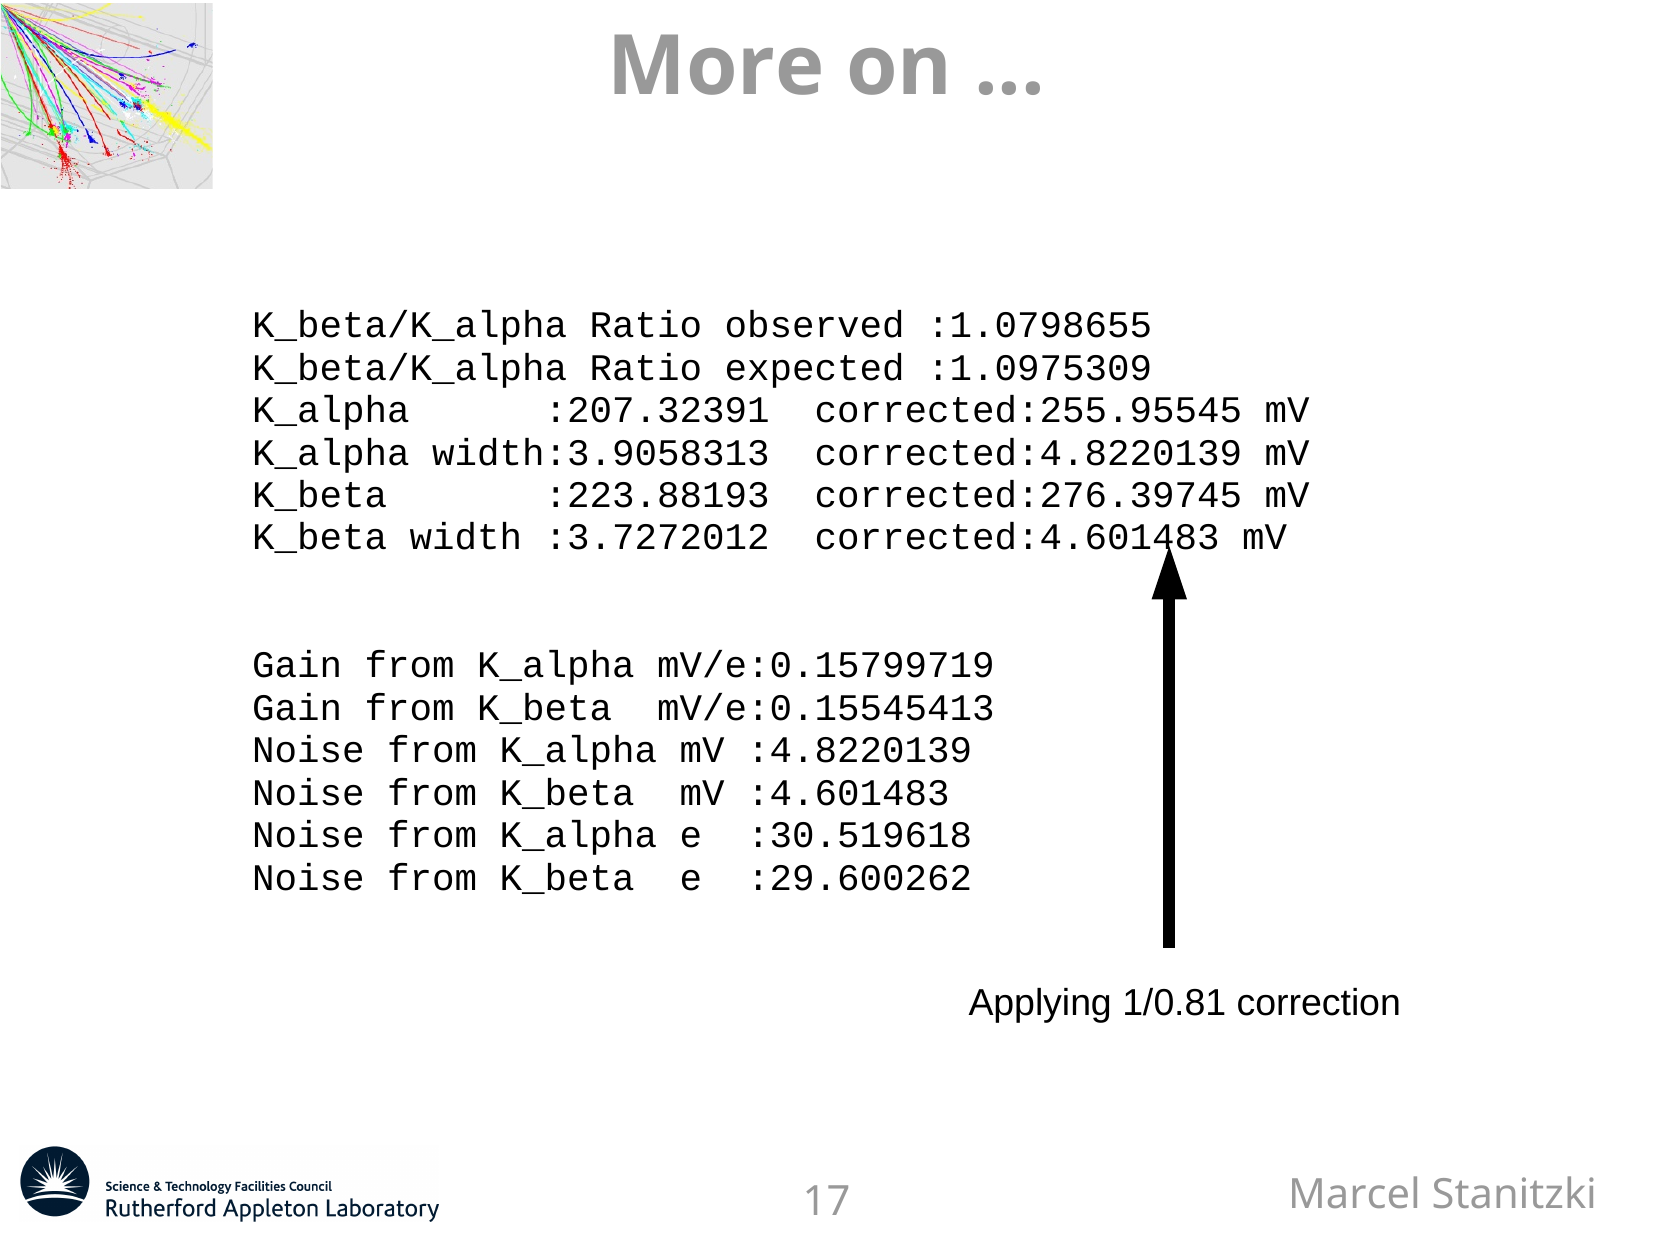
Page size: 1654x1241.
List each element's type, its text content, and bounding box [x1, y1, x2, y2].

picture [0, 3, 213, 189]
text_box Applying 1/0.81 correction [953, 974, 1416, 1032]
title More on ... [203, 11, 1451, 113]
text_box K_beta/K_alpha Ratio observed :1.0798655 K_beta/K_alpha Ratio expected :1.0975309 K_alpha :207.32391 corrected:255.95545 mV K_alpha width:3.9058313 corrected:4.8220139 mV K_beta :223.88193 corrected:276.39745 mV K_beta width :3.7272012 corrected:4.601483 mV Gain from K_alpha mV/e:0.15799719 Gain from K_beta mV/e:0.15545413 Noise from K_alpha mV :4.8220139 Noise from K_beta mV :4.601483 Noise from K_alpha e :30.519618 Noise from K_beta e :29.600262 [237, 298, 1335, 1029]
picture [19, 1145, 439, 1222]
